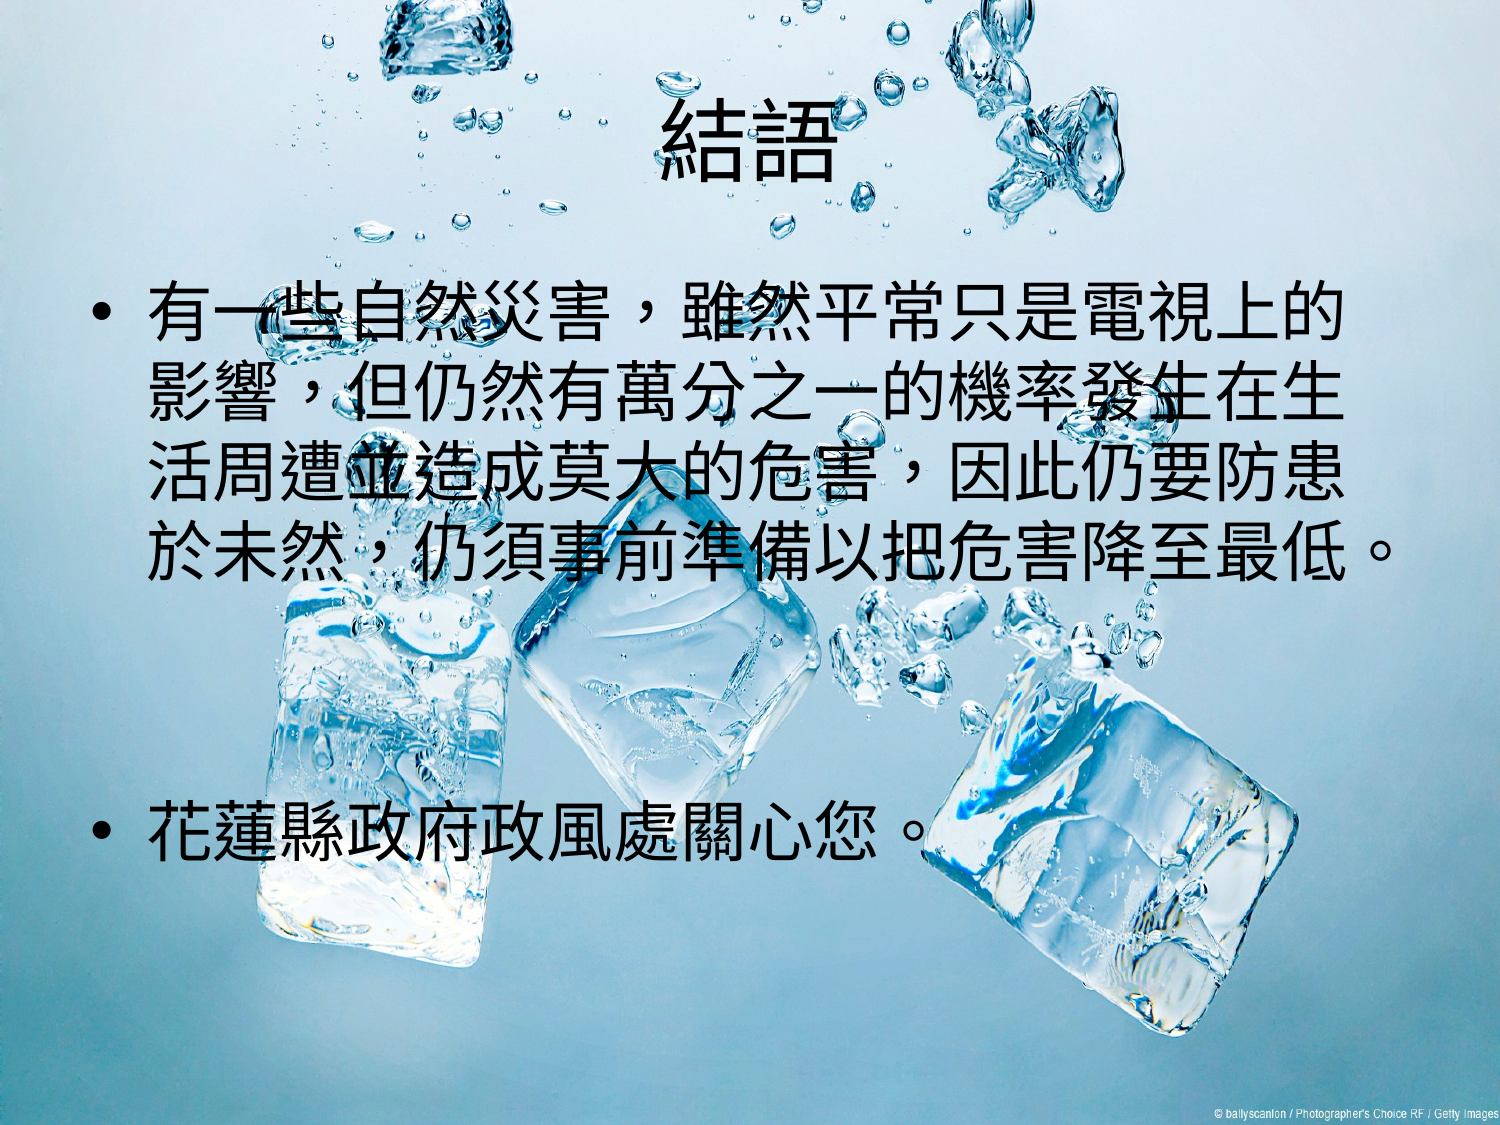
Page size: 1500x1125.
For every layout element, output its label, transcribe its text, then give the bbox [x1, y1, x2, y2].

picture [0, 0, 1500, 1125]
list 有一些自然災害，雖然平常只是電視上的影響，但仍然有萬分之一的機率發生在生活周遭並造成莫大的危害，因此仍要防患於未然，仍須事前準備以把危害降至最低。 花蓮縣政府政風處關心您。 [75, 262, 1425, 1005]
title 結語 [75, 45, 1425, 233]
